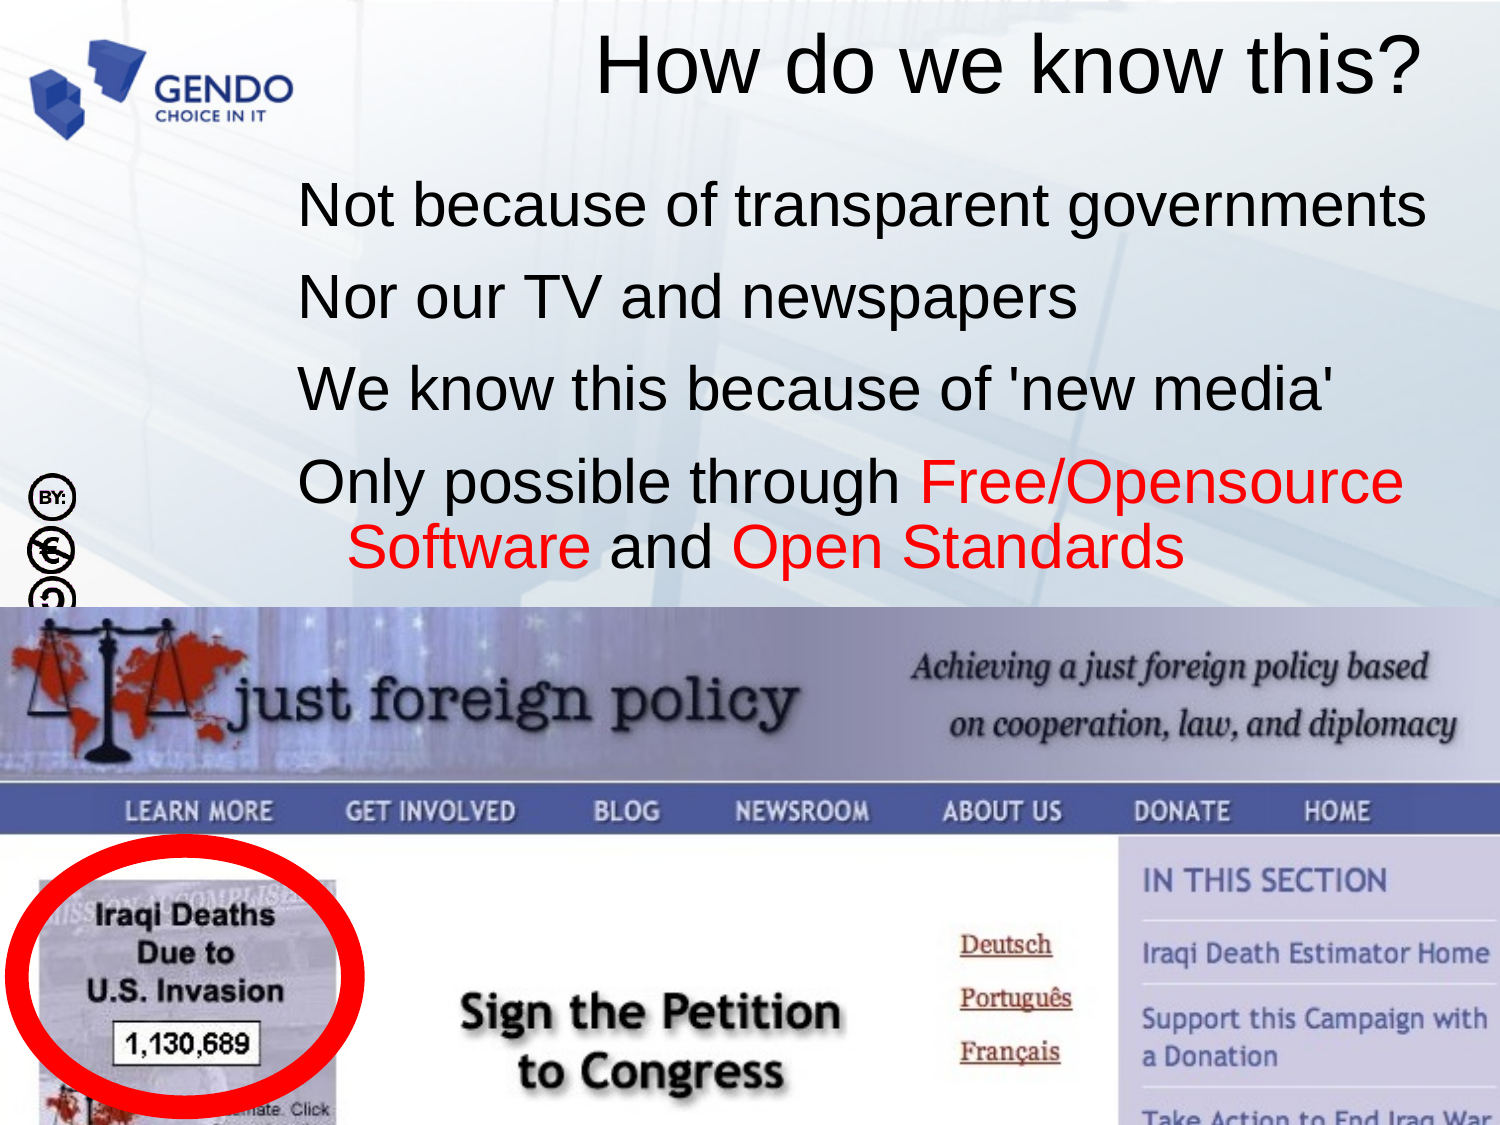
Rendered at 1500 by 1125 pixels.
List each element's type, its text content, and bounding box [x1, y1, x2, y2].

list Not because of transparent governments Nor our TV and newspapers We know this because of 'new media' Only possible through Free/Opensource Software and Open Standards [281, 173, 1499, 607]
picture [0, 0, 1500, 1125]
title How do we know this? [394, 16, 1495, 119]
